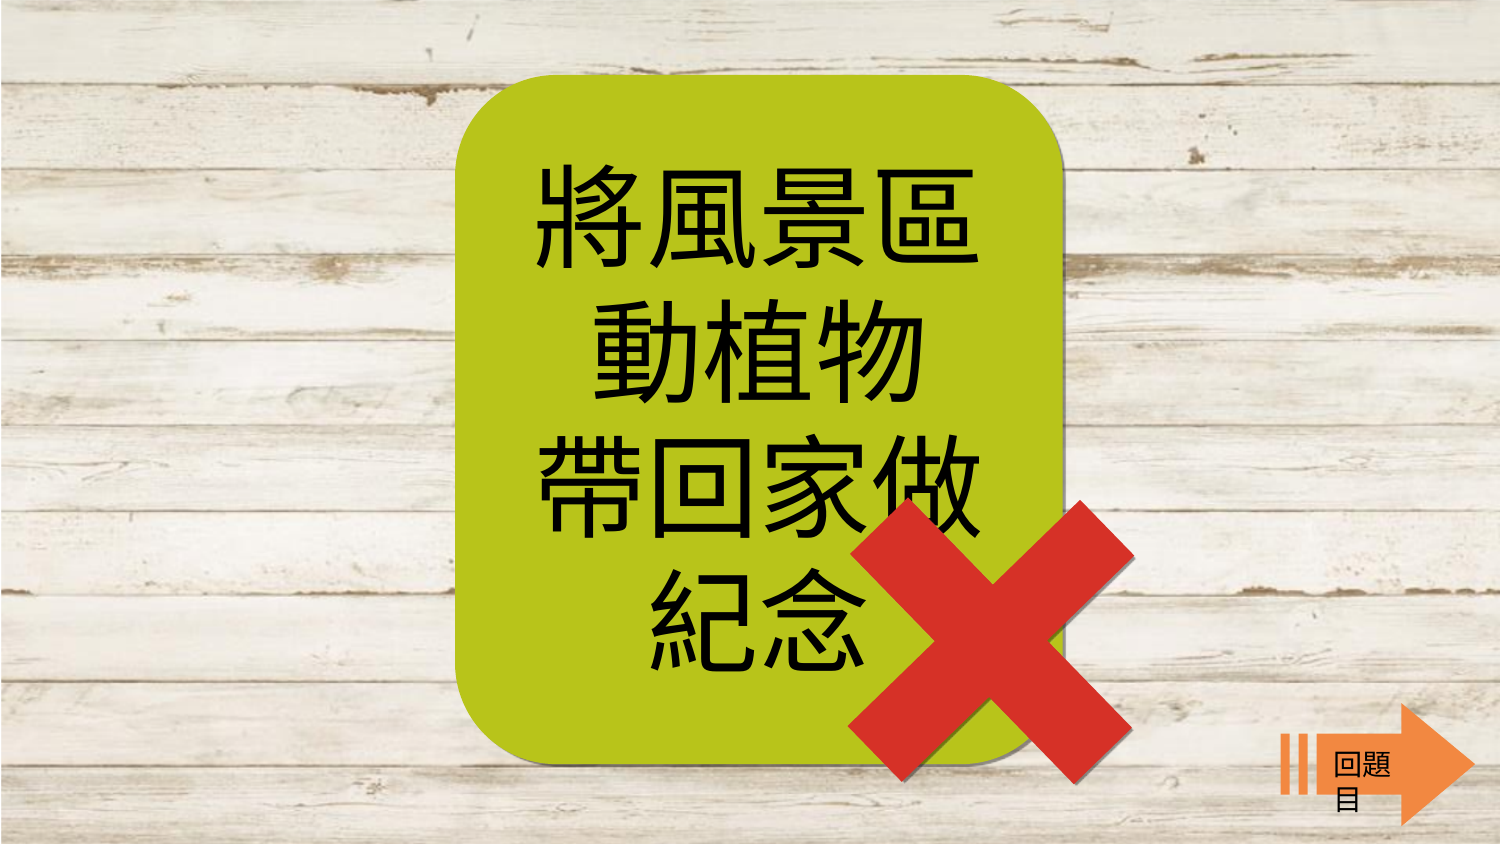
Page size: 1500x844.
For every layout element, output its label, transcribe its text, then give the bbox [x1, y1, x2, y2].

text_box [1340, 790, 1355, 794]
picture [0, 0, 1500, 844]
text_box 回題目 [1318, 738, 1437, 790]
text_box [1298, 733, 1308, 795]
text_box [1280, 733, 1290, 795]
text_box [455, 74, 1135, 785]
text_box 將風景區動植物 帶回家做紀念 [476, 139, 1042, 700]
text_box [1316, 703, 1476, 827]
